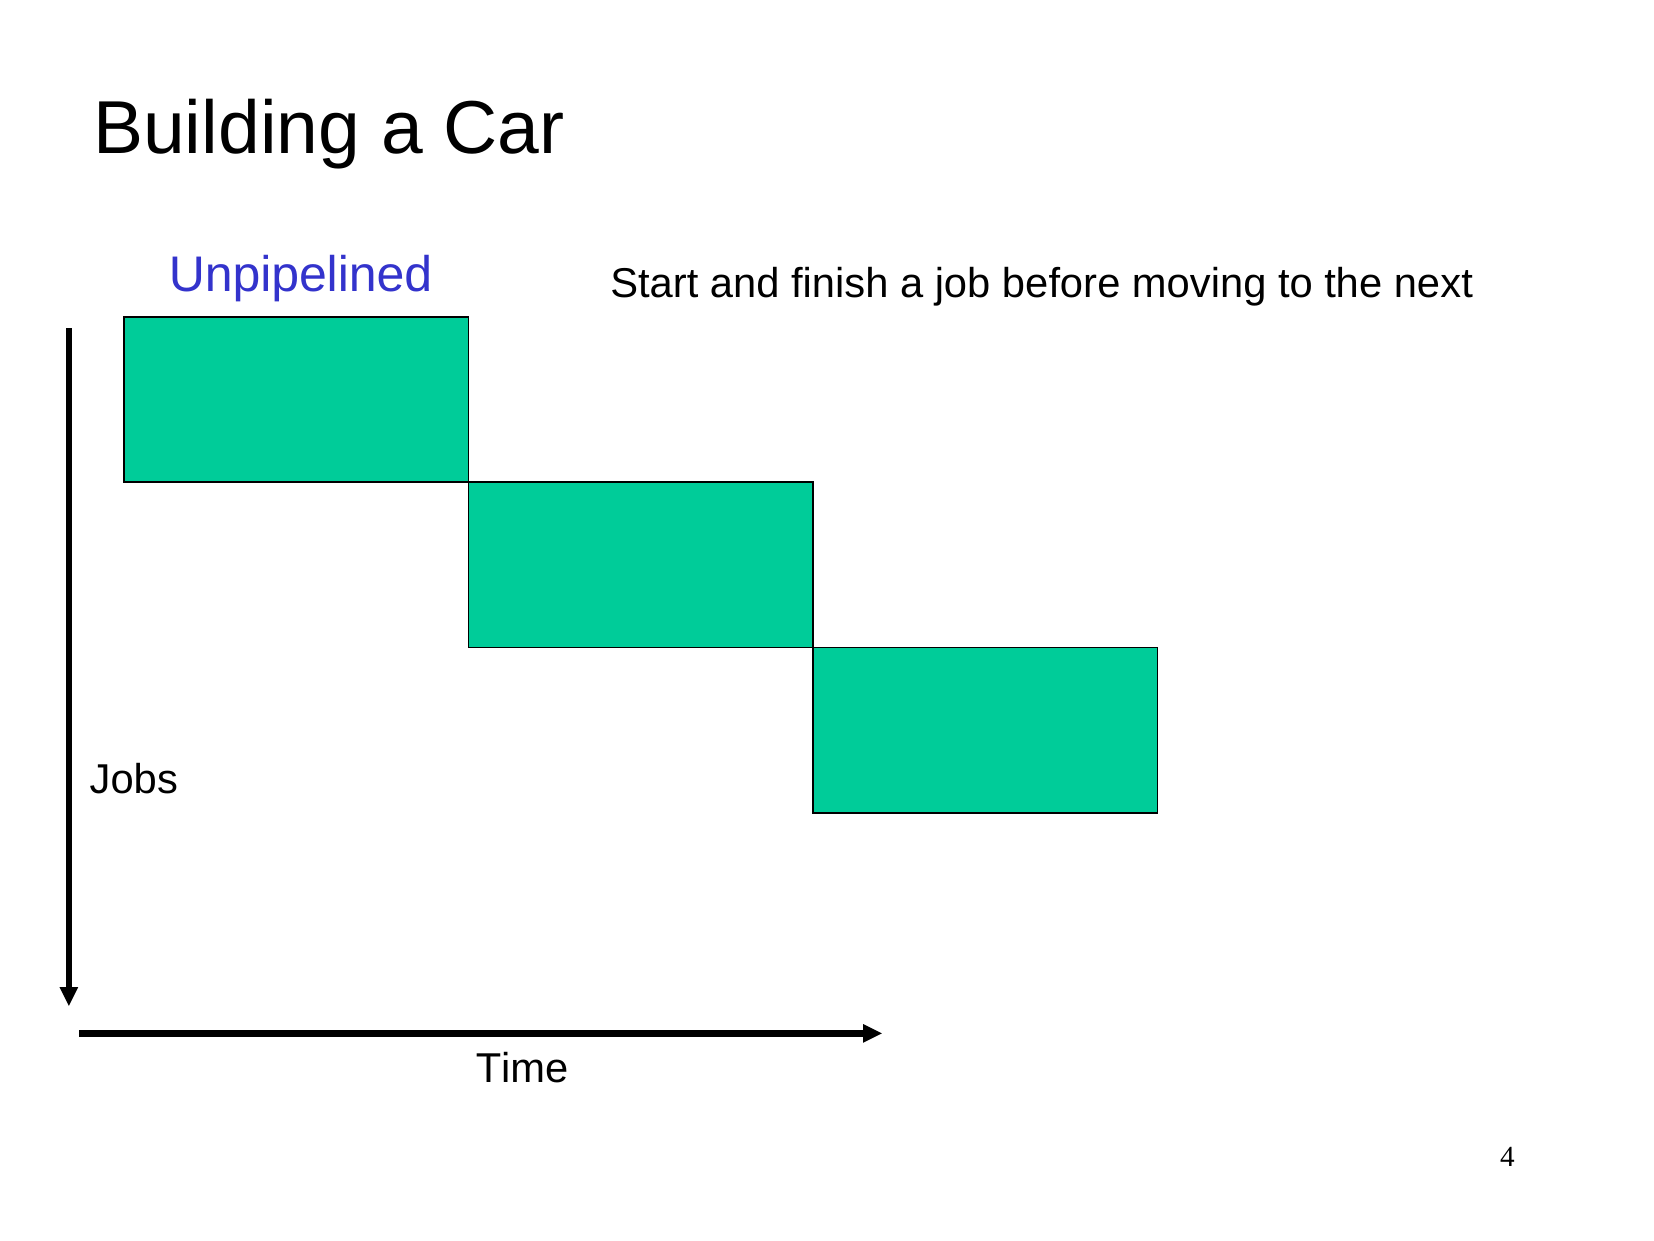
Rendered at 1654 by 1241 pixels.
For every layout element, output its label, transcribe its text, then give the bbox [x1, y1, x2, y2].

text_box [123, 316, 469, 483]
text_box Building a Car [78, 71, 580, 177]
text_box Jobs [74, 744, 194, 810]
text_box Time [461, 1037, 584, 1099]
text_box Unpipelined [153, 234, 447, 310]
text_box Start and finish a job before moving to the next [595, 248, 1489, 314]
text_box <number> [1184, 1129, 1530, 1213]
